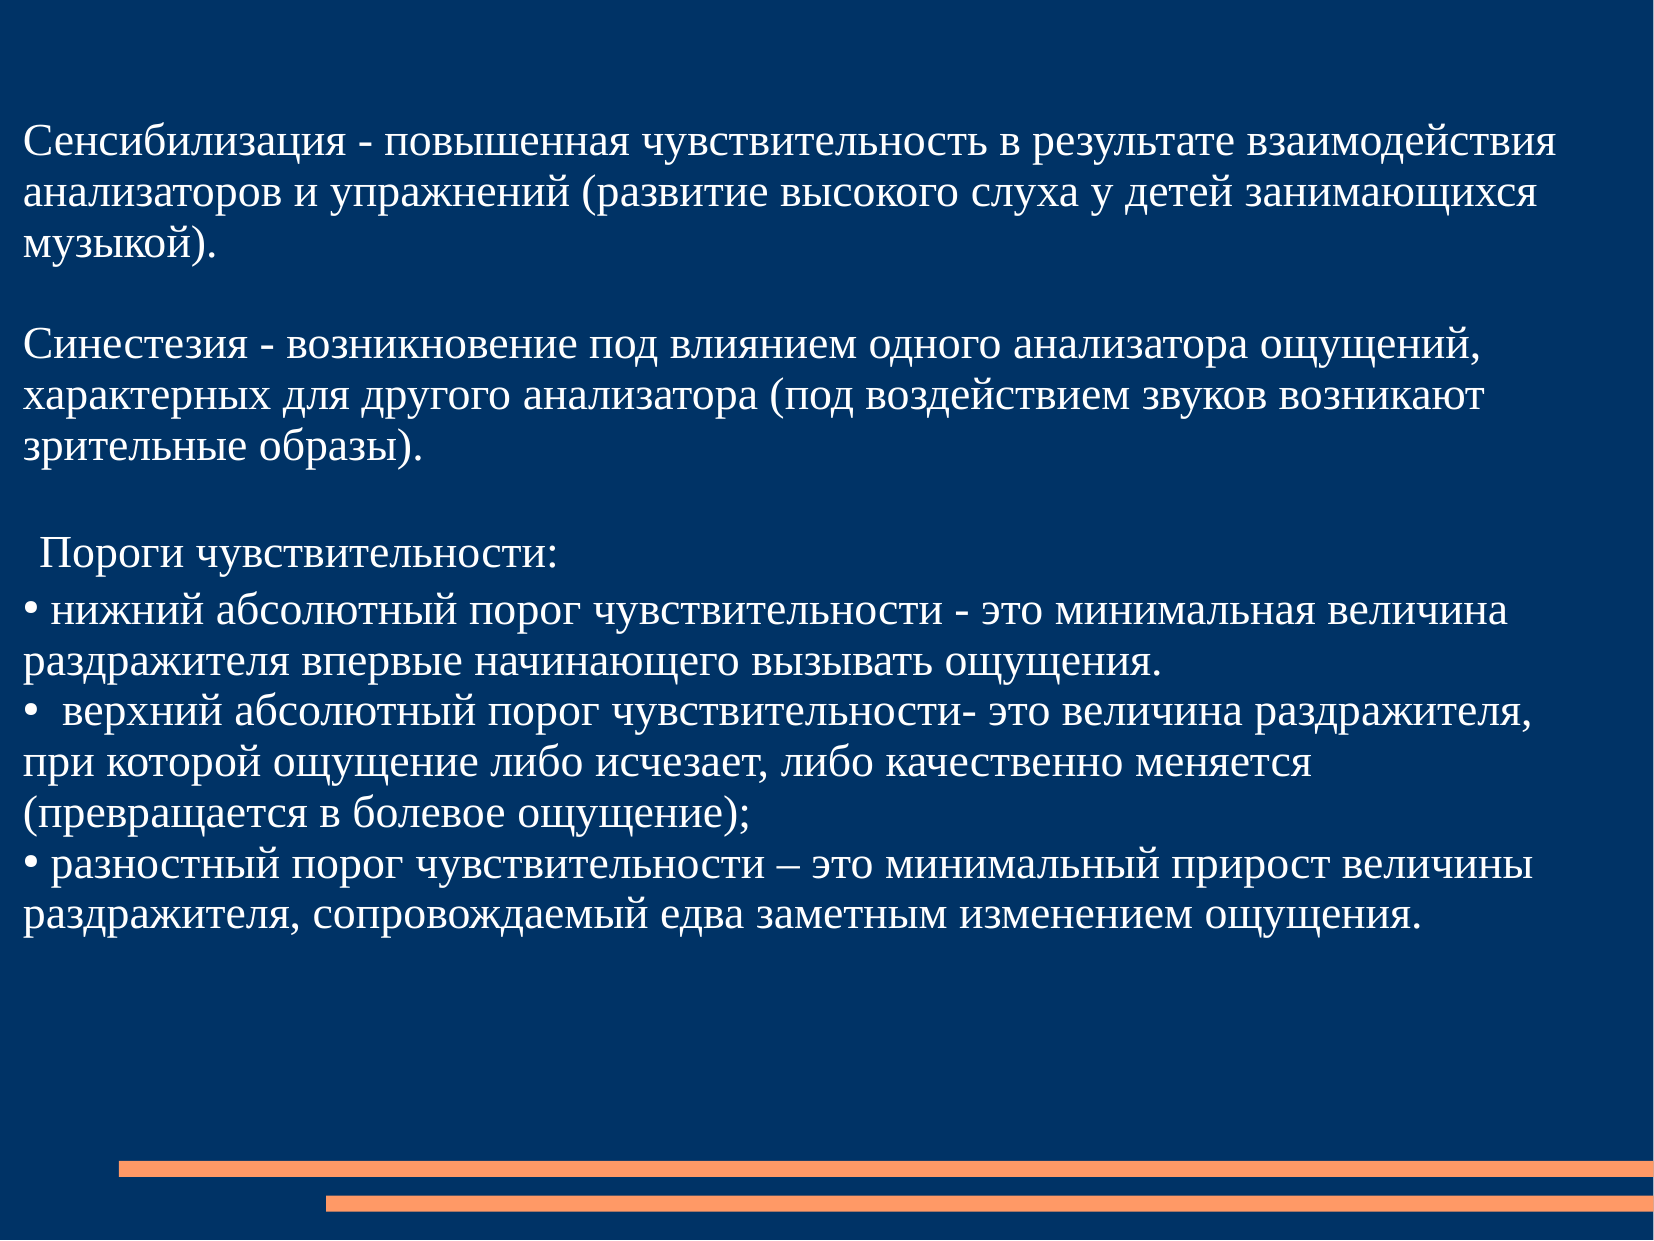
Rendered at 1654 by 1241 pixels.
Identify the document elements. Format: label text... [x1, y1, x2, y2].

text_box Сенсибилизация - повышенная чувствительность в результате взаимодействия анализаторов и упражнений (развитие высокого слуха у детей занимающихся музыкой). Синестезия - возникновение под влиянием одного анализатора ощущений, характерных для другого анализатора (под воздействием звуков возникают зрительные образы). Пороги чувствительности: нижний абсолютный порог чувствительности - это минимальная величина раздражителя впервые начинающего вызывать ощущения. верхний абсолютный порог чувствительности- это величина раздражителя, при которой ощущение либо исчезает, либо качественно меняется (превращается в болевое ощущение); разностный порог чувствительности – это минимальный прирост величины раздражителя, сопровождаемый едва заметным изменением ощущения. [8, 107, 1625, 951]
